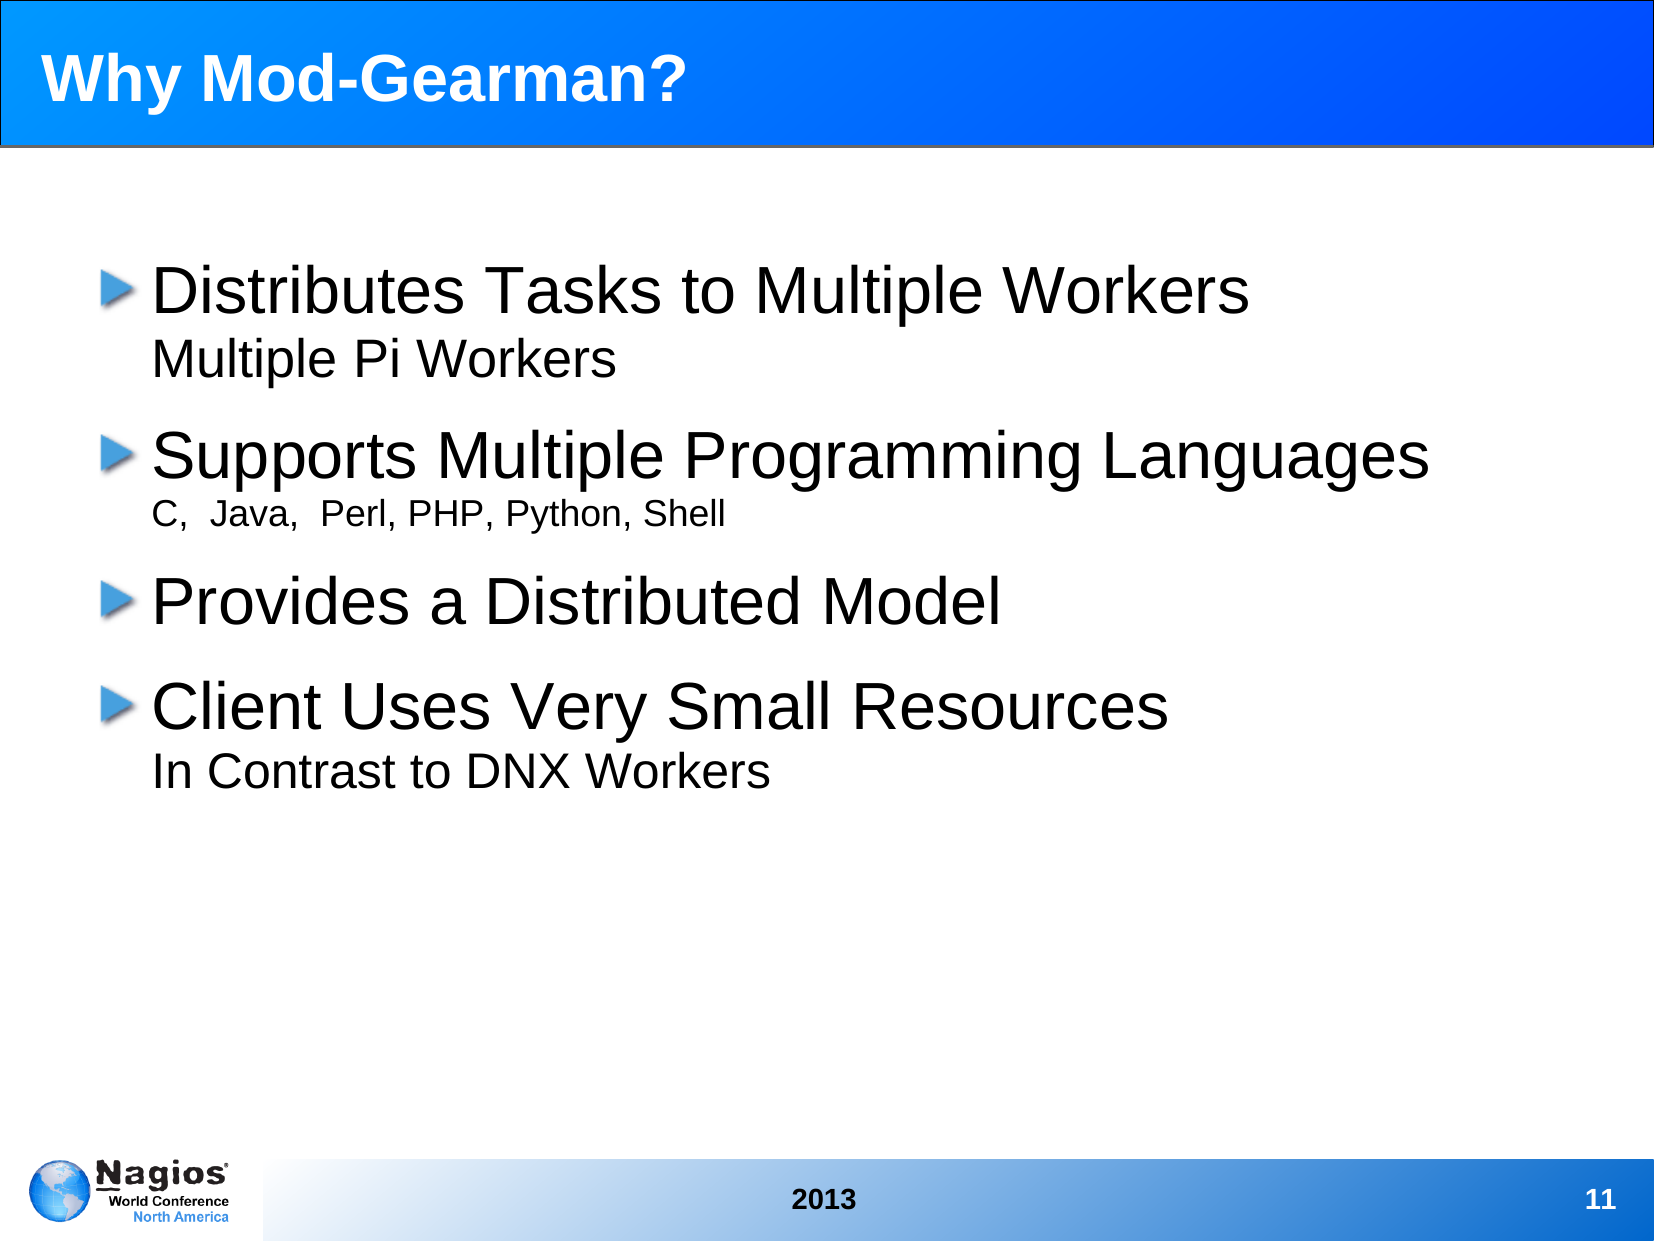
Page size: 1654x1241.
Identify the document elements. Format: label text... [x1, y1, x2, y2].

title Why Mod-Gearman? [41, 29, 1248, 127]
list Distributes Tasks to Multiple Workers Multiple Pi Workers Supports Multiple Programming Languages C, Java, Perl, PHP, Python, Shell Provides a Distributed Model Client Uses Very Small Resources In Contrast to DNX Workers [80, 253, 1638, 1072]
picture [29, 1159, 229, 1235]
